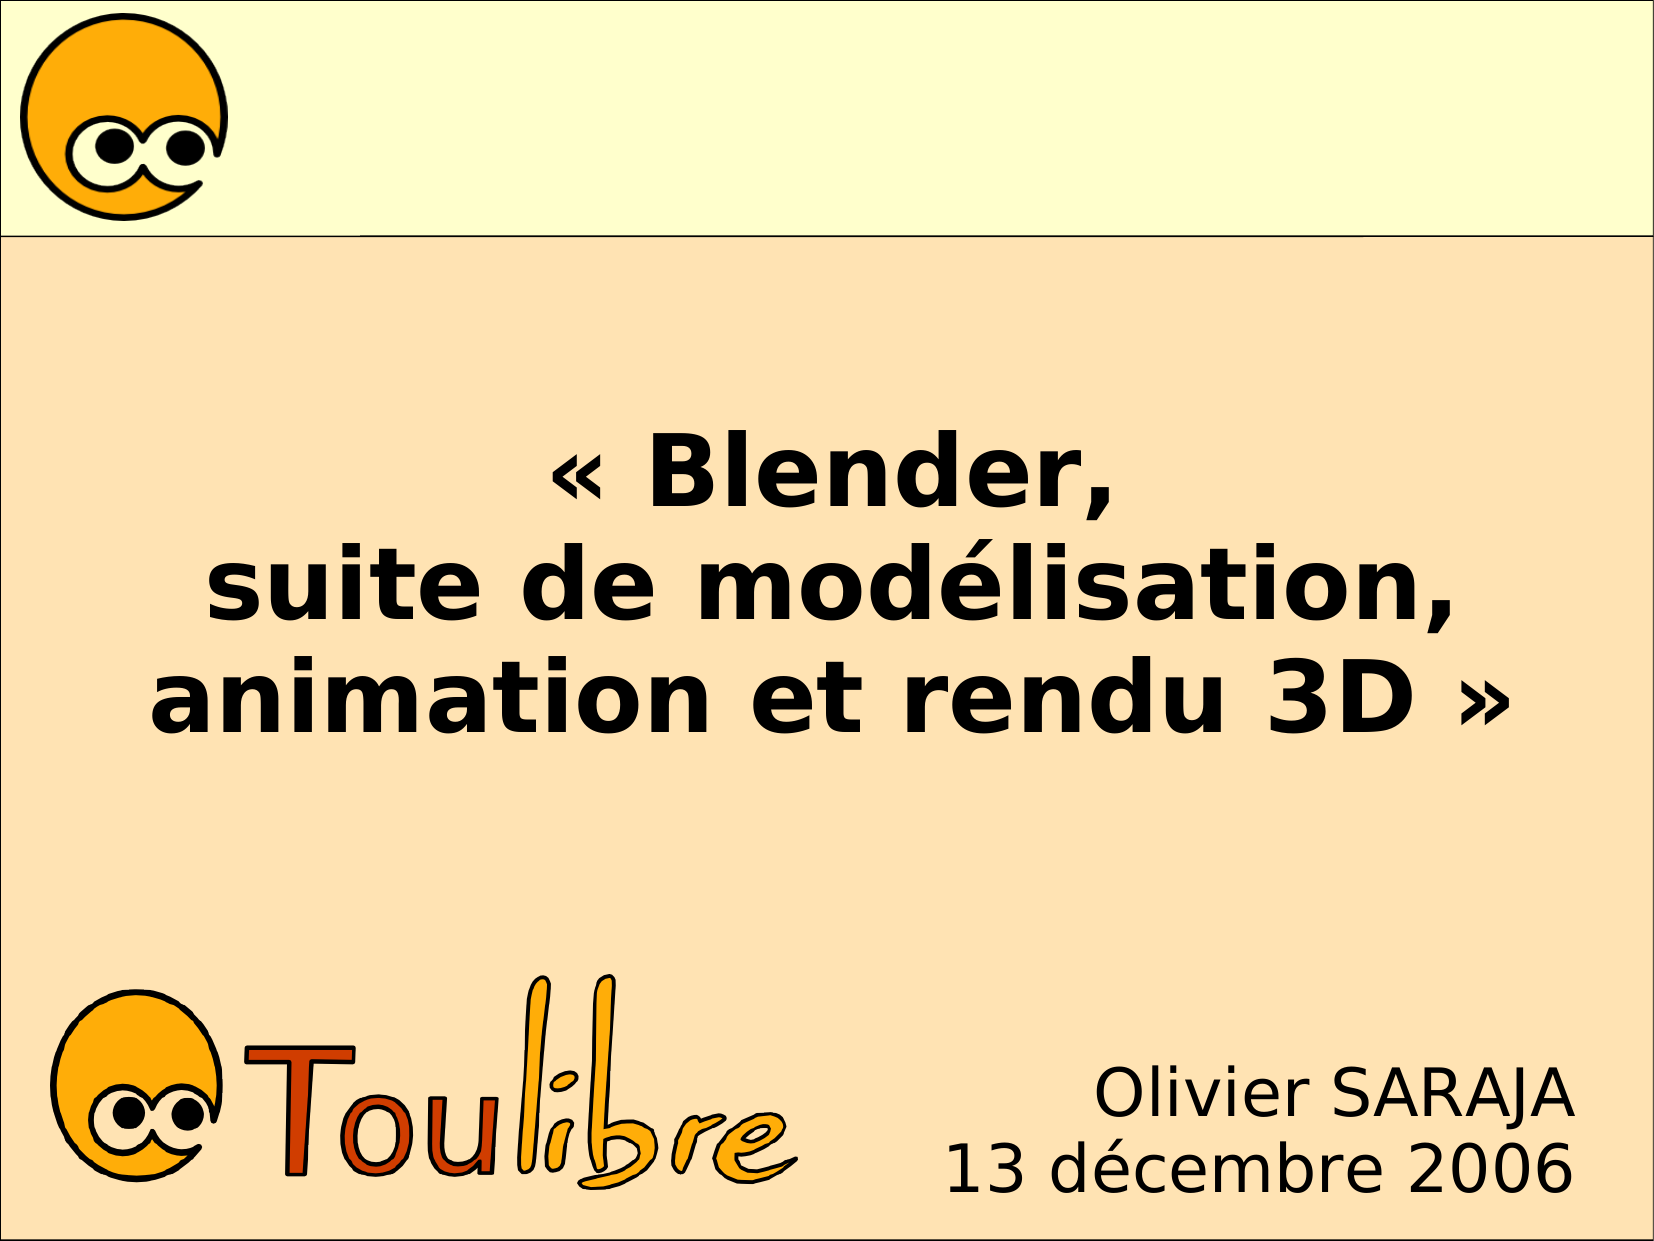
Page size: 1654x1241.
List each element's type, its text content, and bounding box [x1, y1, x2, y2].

picture [20, 13, 228, 221]
subtitle « Blender, suite de modélisation, animation et rendu 3D » Olivier SARAJA 13 décembre 2006 [88, 173, 1577, 1222]
picture [50, 974, 798, 1190]
